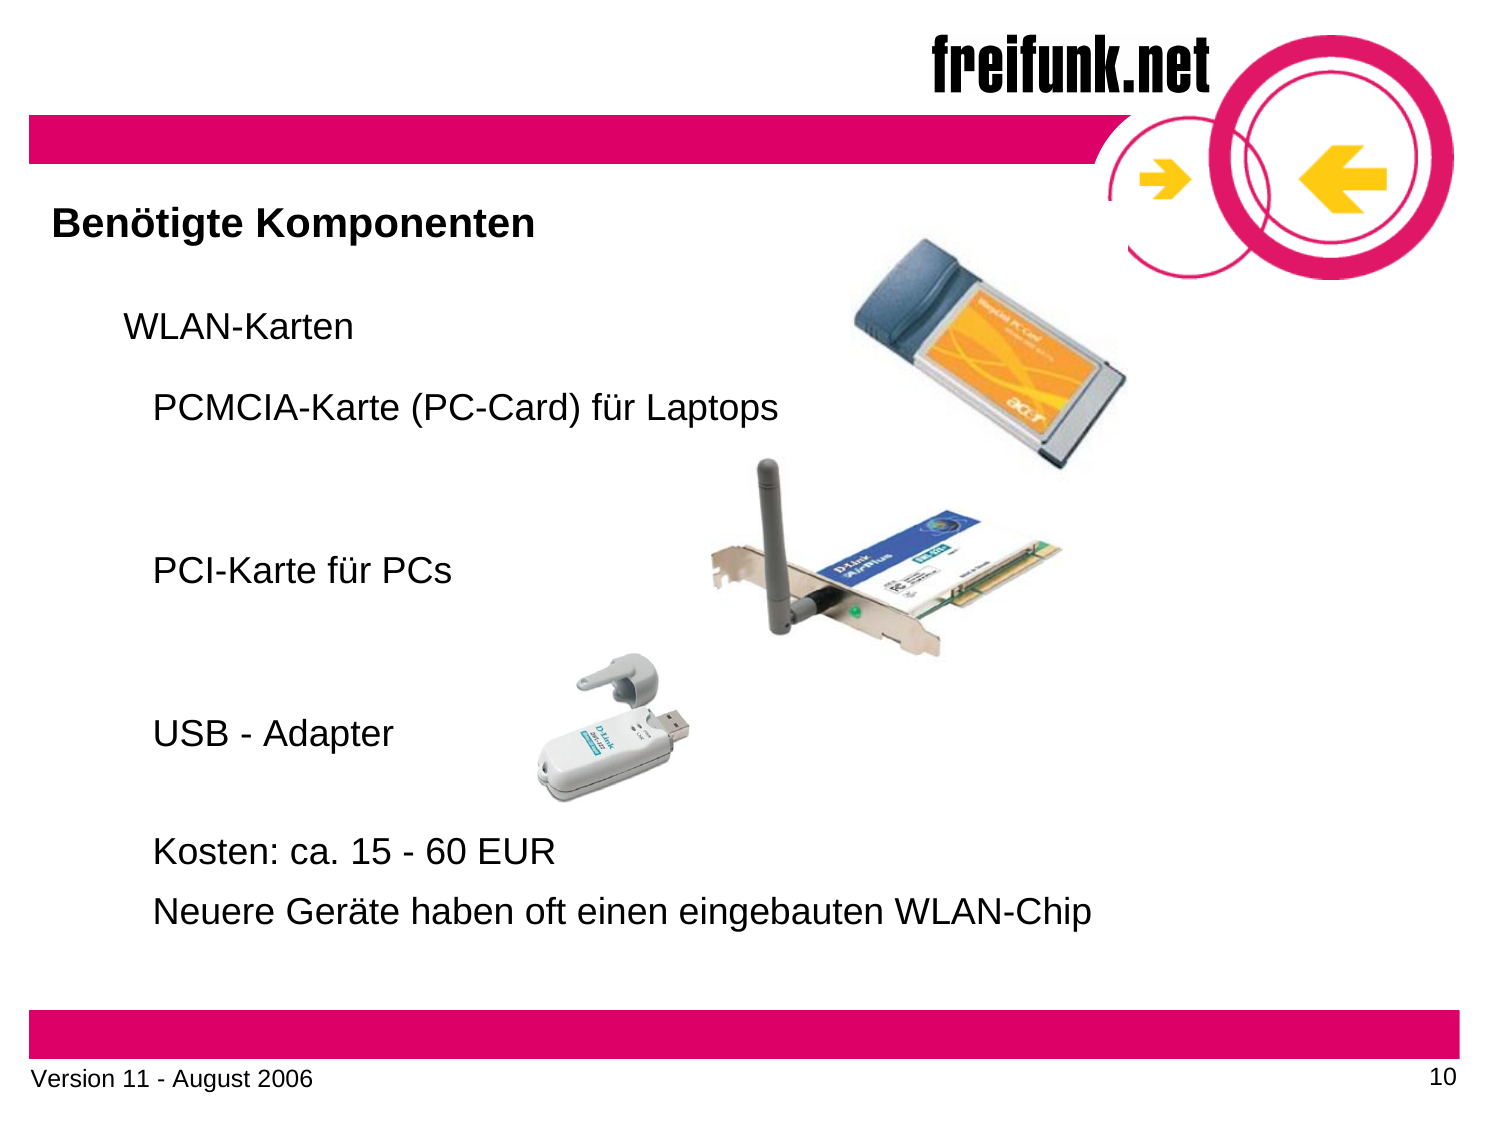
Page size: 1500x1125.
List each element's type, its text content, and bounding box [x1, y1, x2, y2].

picture [850, 34, 1454, 302]
text_box Benötigte Komponenten [51, 196, 1044, 275]
text_box WLAN-Karten PCMCIA-Karte (PC-Card) für Laptops PCI-Karte für PCs USB - Adapter Kosten: ca. 15 - 60 EUR Neuere Geräte haben oft einen eingebauten WLAN-Chip [123, 302, 1377, 981]
